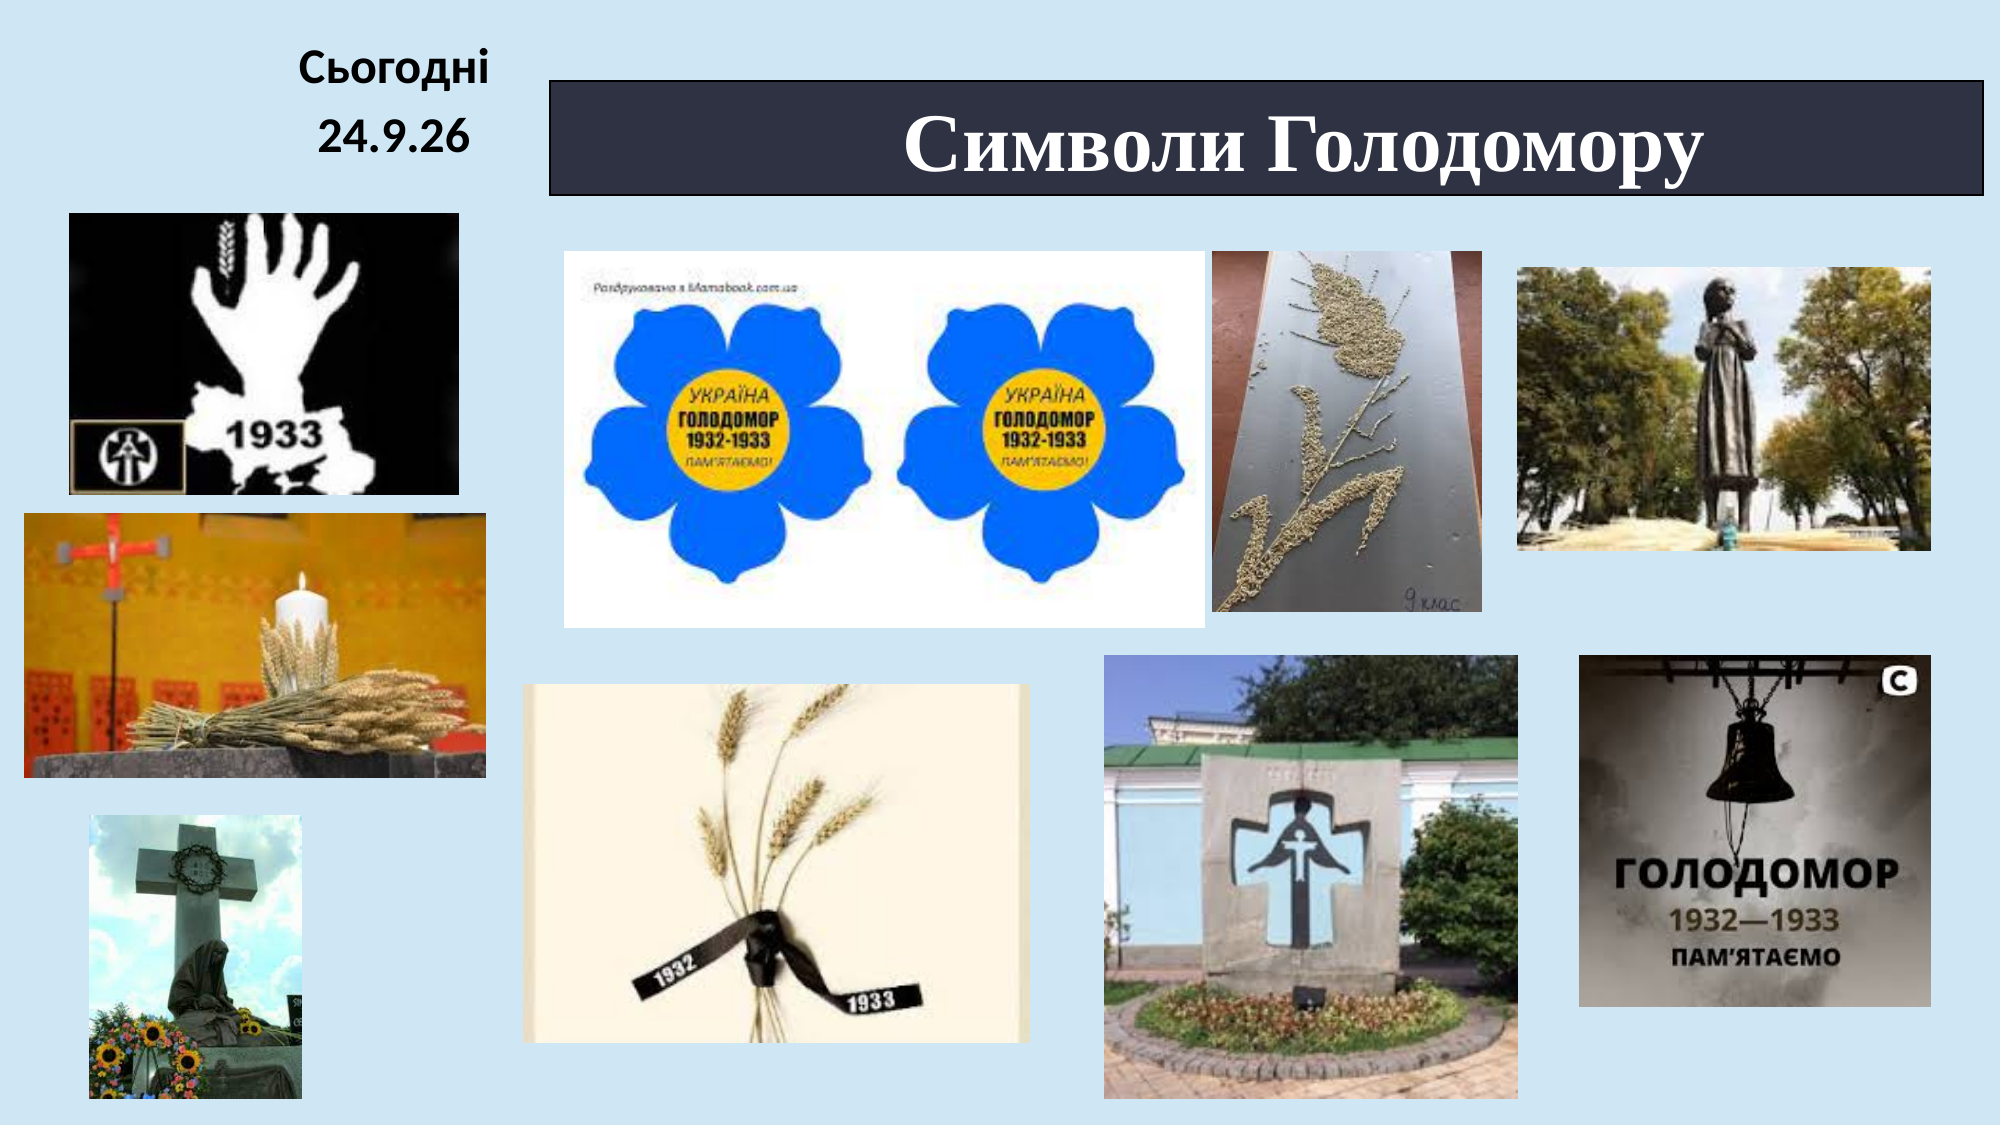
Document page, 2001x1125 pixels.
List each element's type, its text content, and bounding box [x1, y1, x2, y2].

picture [1517, 267, 1931, 551]
picture [24, 513, 486, 778]
picture [564, 251, 1205, 628]
picture [89, 815, 302, 1099]
text_box 20.1.24 [263, 101, 524, 164]
picture [523, 684, 1030, 1043]
text_box Сьогодні [284, 26, 535, 101]
picture [1104, 655, 1518, 1099]
picture [1212, 251, 1482, 612]
text_box Символи Голодомору [550, 81, 1983, 195]
picture [1579, 655, 1931, 1007]
picture [69, 213, 459, 495]
